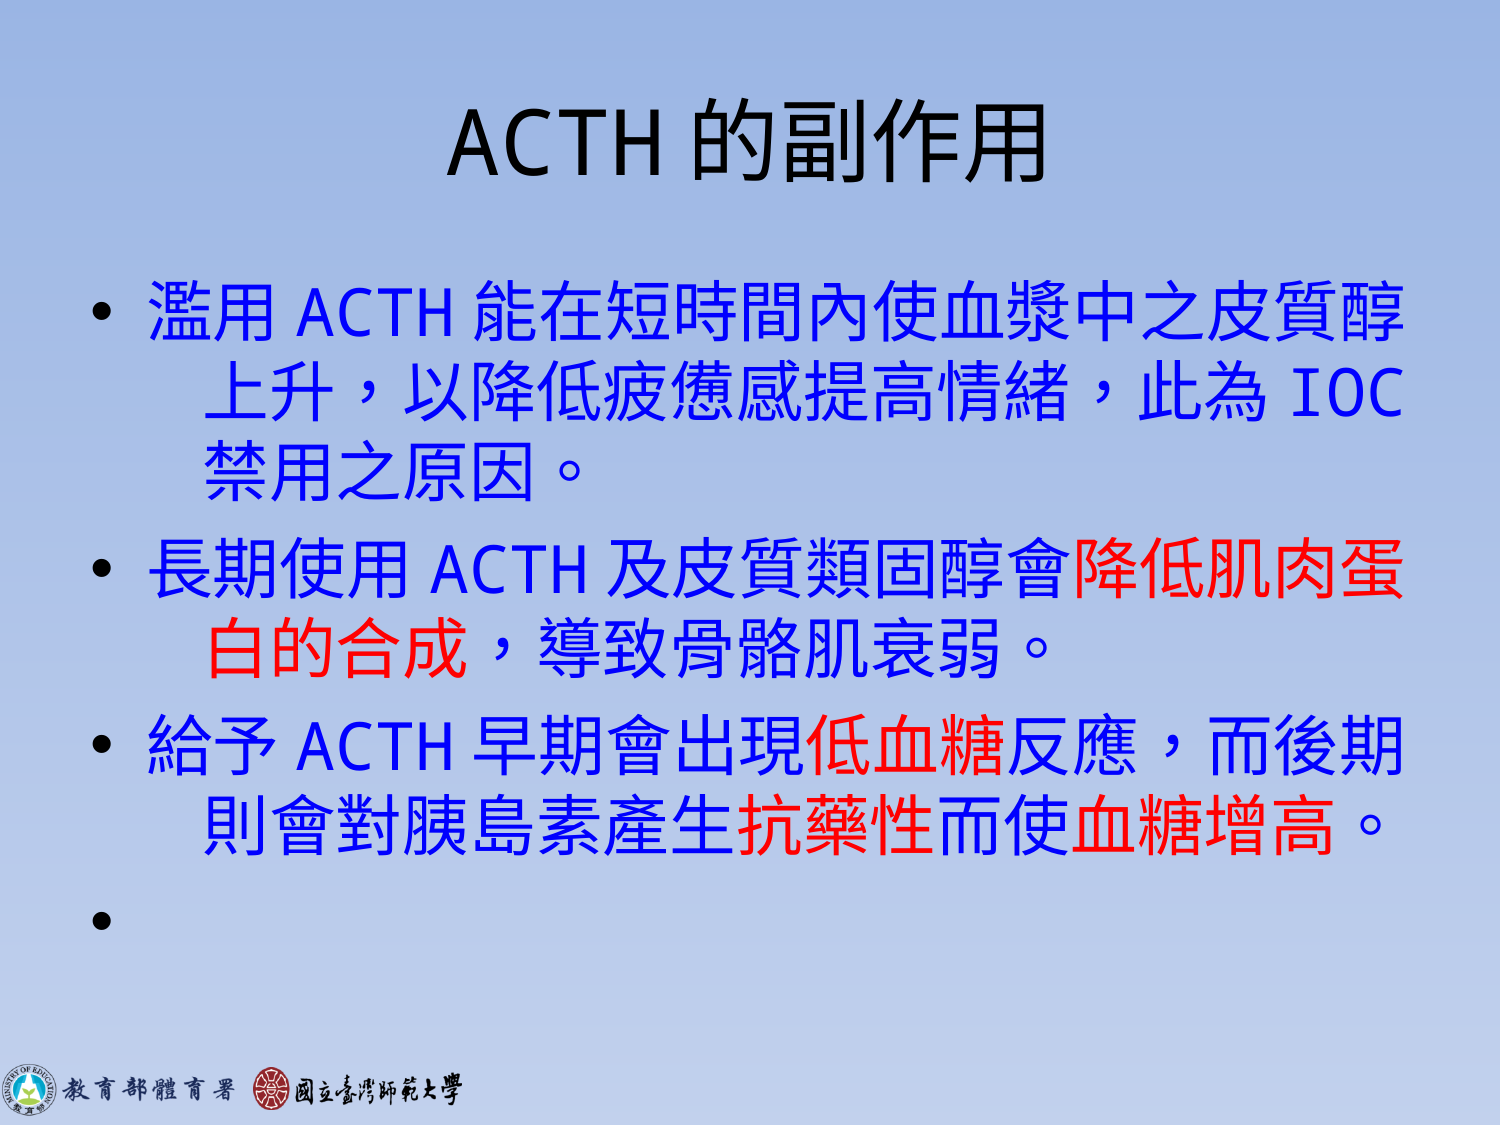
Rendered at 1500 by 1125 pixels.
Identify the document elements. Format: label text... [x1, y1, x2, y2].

list 濫用ACTH能在短時間內使血漿中之皮質醇上升，以降低疲憊感提高情緒，此為IOC禁用之原因。 長期使用ACTH及皮質類固醇會降低肌肉蛋白的合成，導致骨骼肌衰弱。 給予ACTH早期會出現低血糖反應，而後期則會對胰島素產生抗藥性而使血糖增高。 [75, 262, 1426, 1005]
title ACTH的副作用 [75, 45, 1426, 233]
